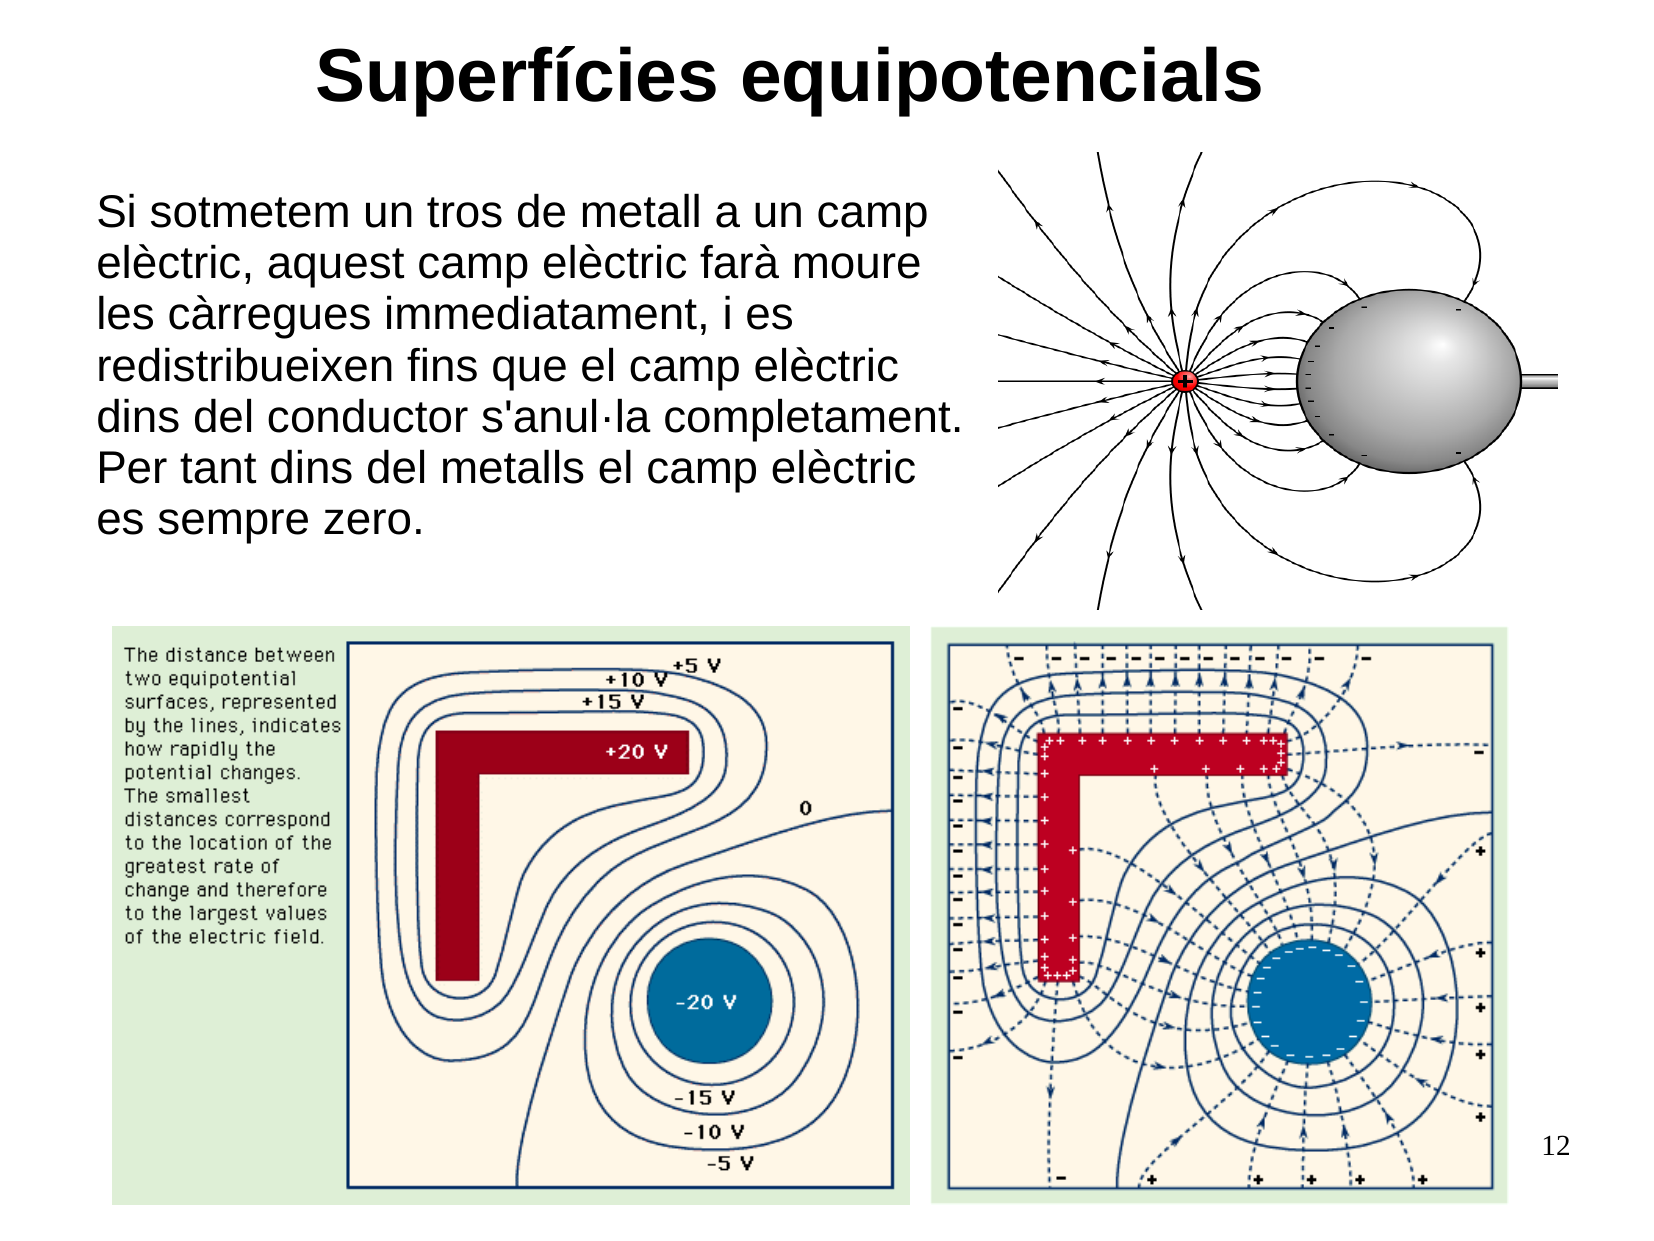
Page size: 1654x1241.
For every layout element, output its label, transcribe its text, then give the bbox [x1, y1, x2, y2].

picture [998, 152, 1558, 610]
picture [112, 626, 910, 1205]
text_box Si sotmetem un tros de metall a un camp elèctric, aquest camp elèctric farà moure les càrregues immediatament, i es redistribueixen fins que el camp elèctric dins del conductor s'anul·la completament. Per tant dins del metalls el camp elèctric es sempre zero. [81, 178, 982, 578]
picture [930, 626, 1509, 1205]
text_box Superfícies equipotencials [180, 25, 1401, 125]
